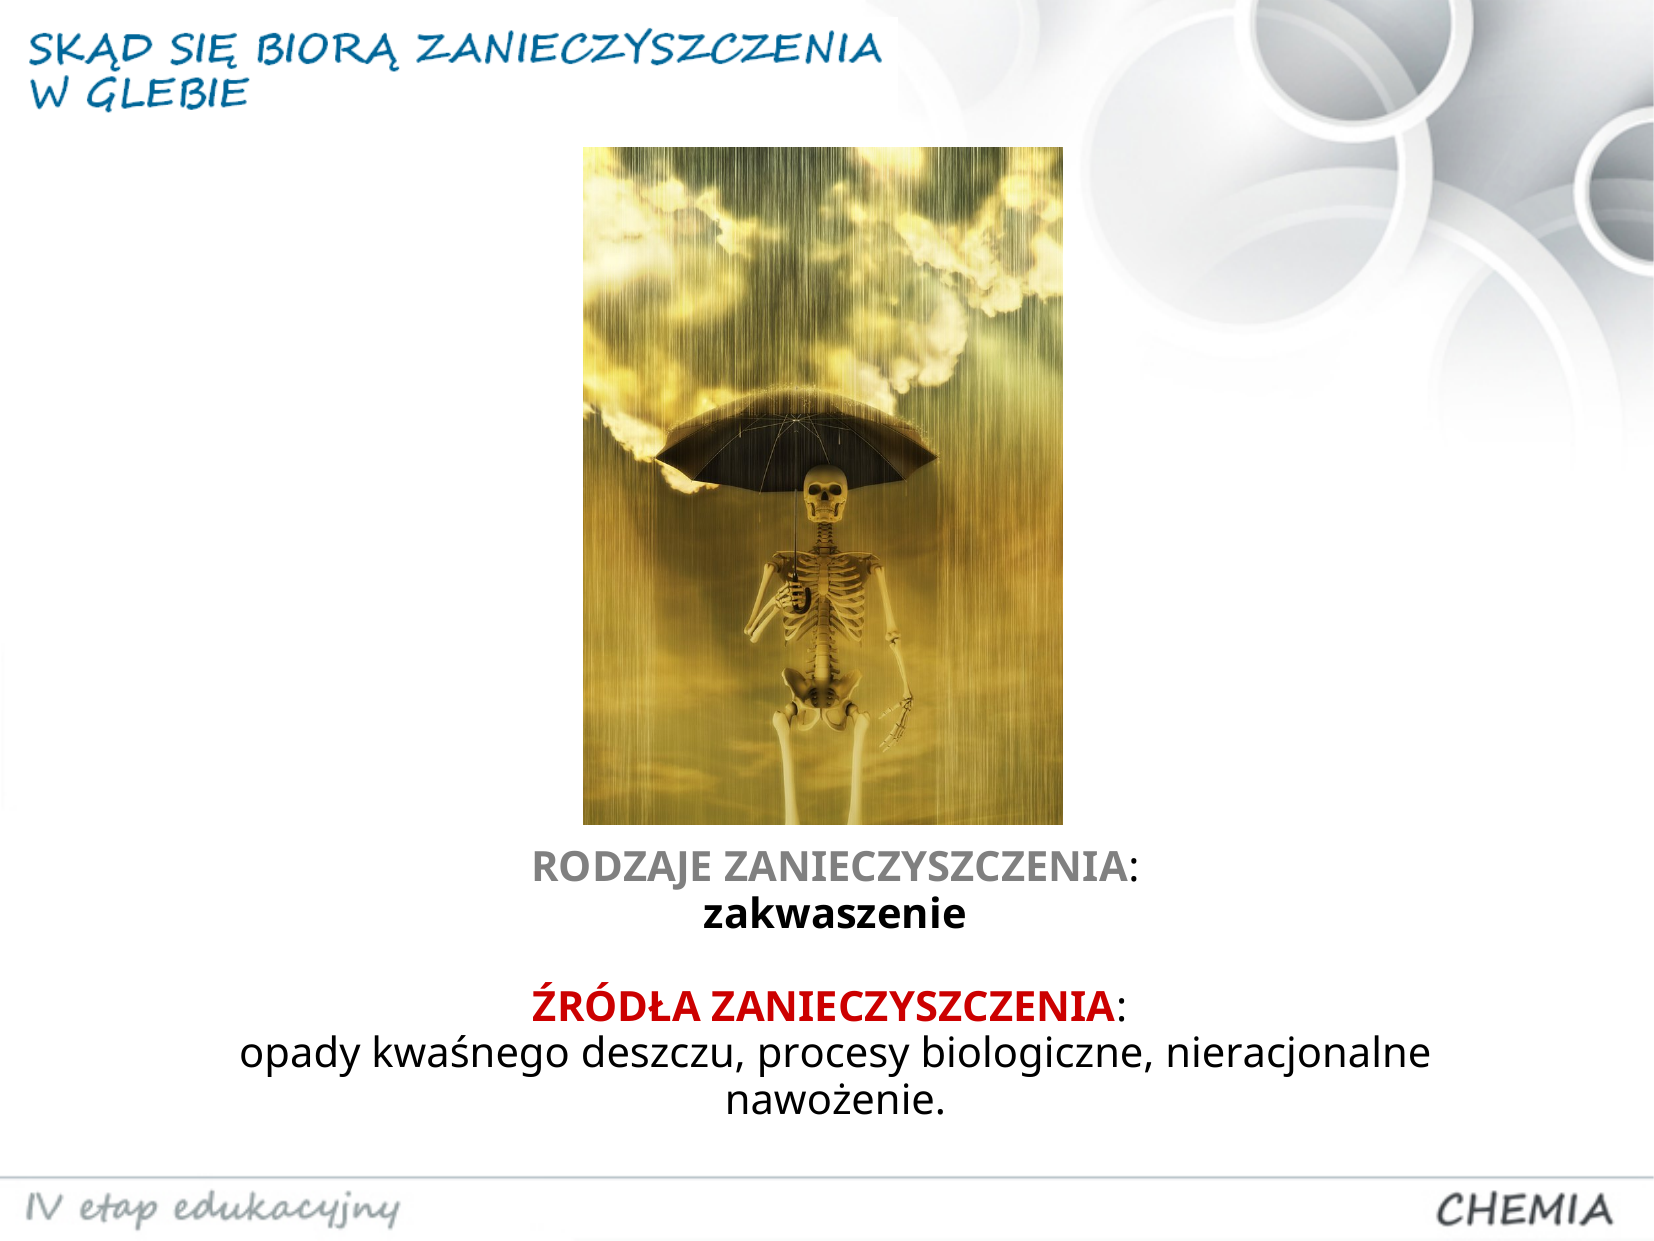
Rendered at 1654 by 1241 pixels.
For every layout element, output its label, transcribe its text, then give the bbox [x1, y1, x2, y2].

picture [0, 0, 1654, 1241]
chart [11, 17, 898, 131]
text_box RODZAJE ZANIECZYSZCZENIA: zakwaszenie ŹRÓDŁA ZANIECZYSZCZENIA: opady kwaśnego deszczu, procesy biologiczne, nieracjonalne nawożenie. [165, 844, 1506, 1124]
